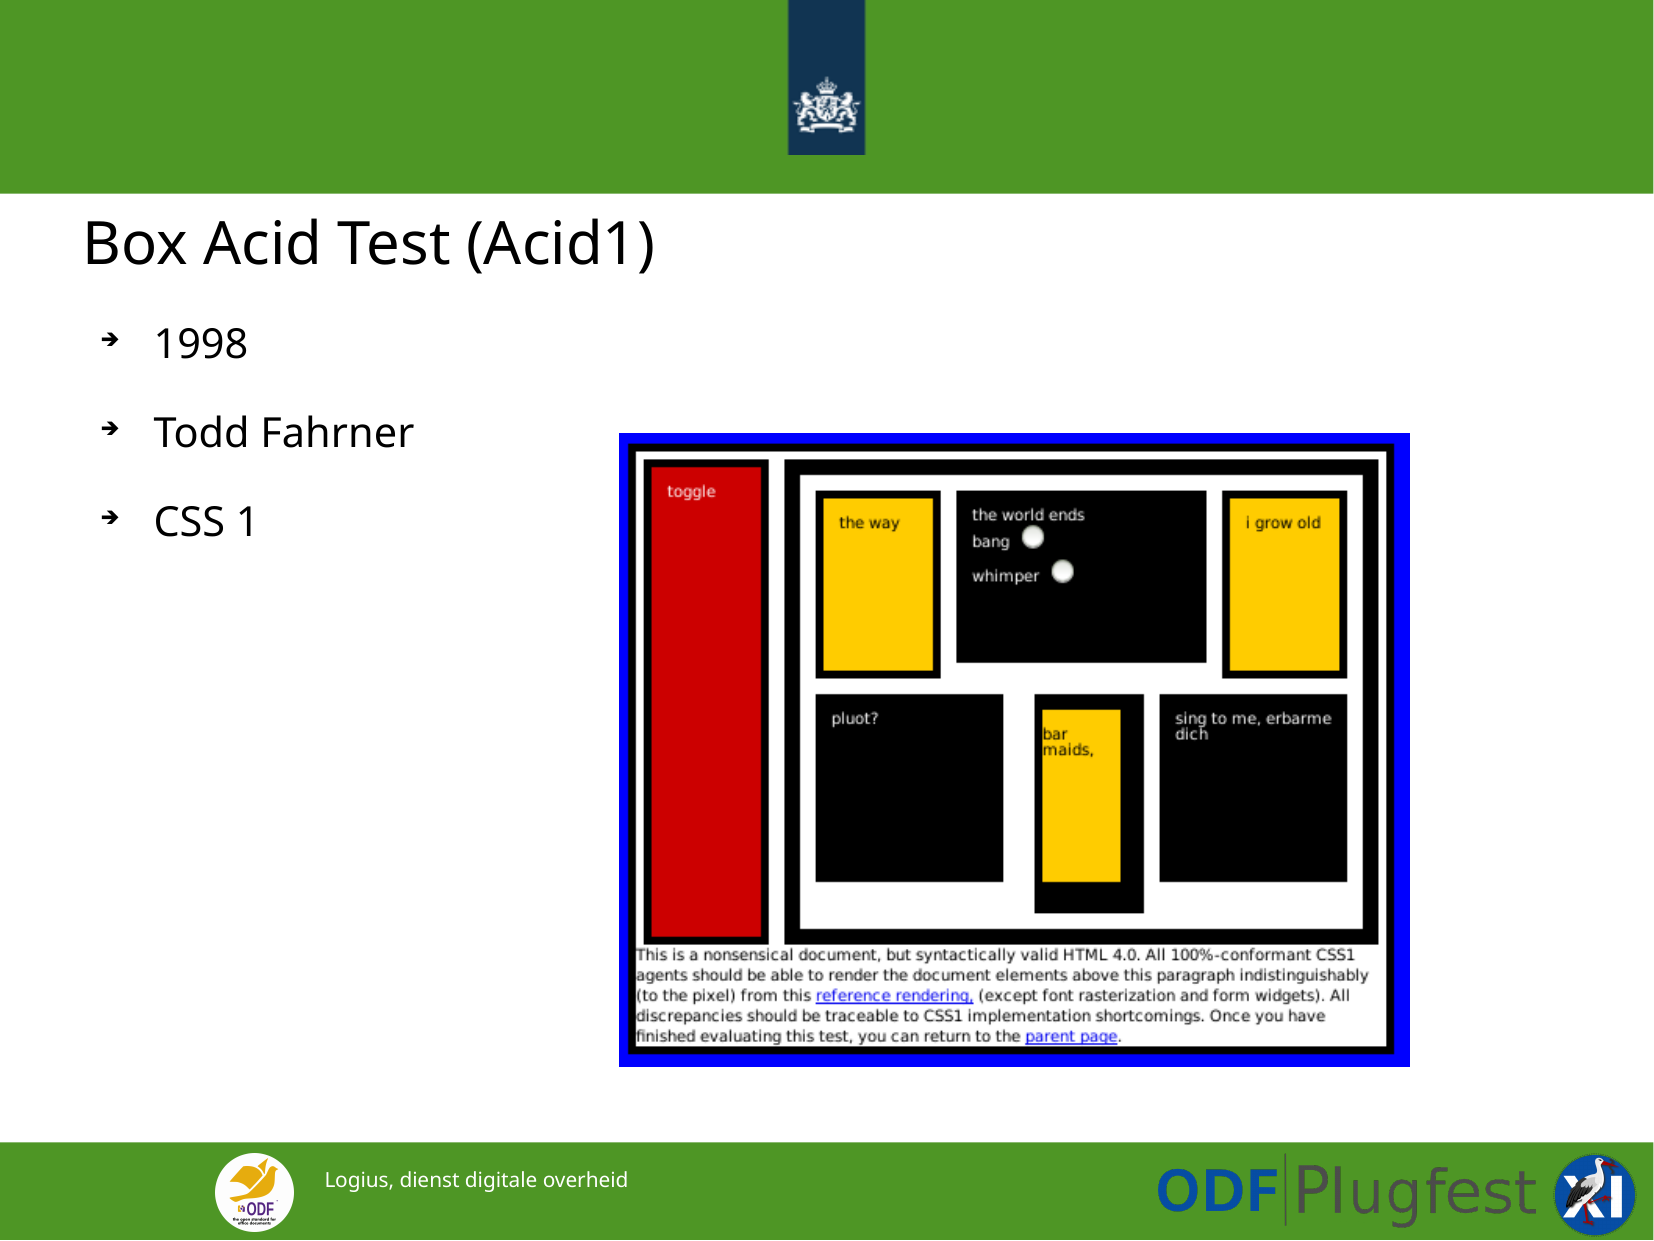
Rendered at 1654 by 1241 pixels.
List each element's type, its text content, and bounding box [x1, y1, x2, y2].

list 1998 Todd Fahrner CSS 1 [82, 313, 1571, 1034]
title Box Acid Test (Acid1) [82, 138, 1571, 313]
picture [0, 0, 1654, 155]
picture [215, 1153, 294, 1232]
picture [1158, 1153, 1654, 1237]
picture [619, 433, 1410, 1067]
